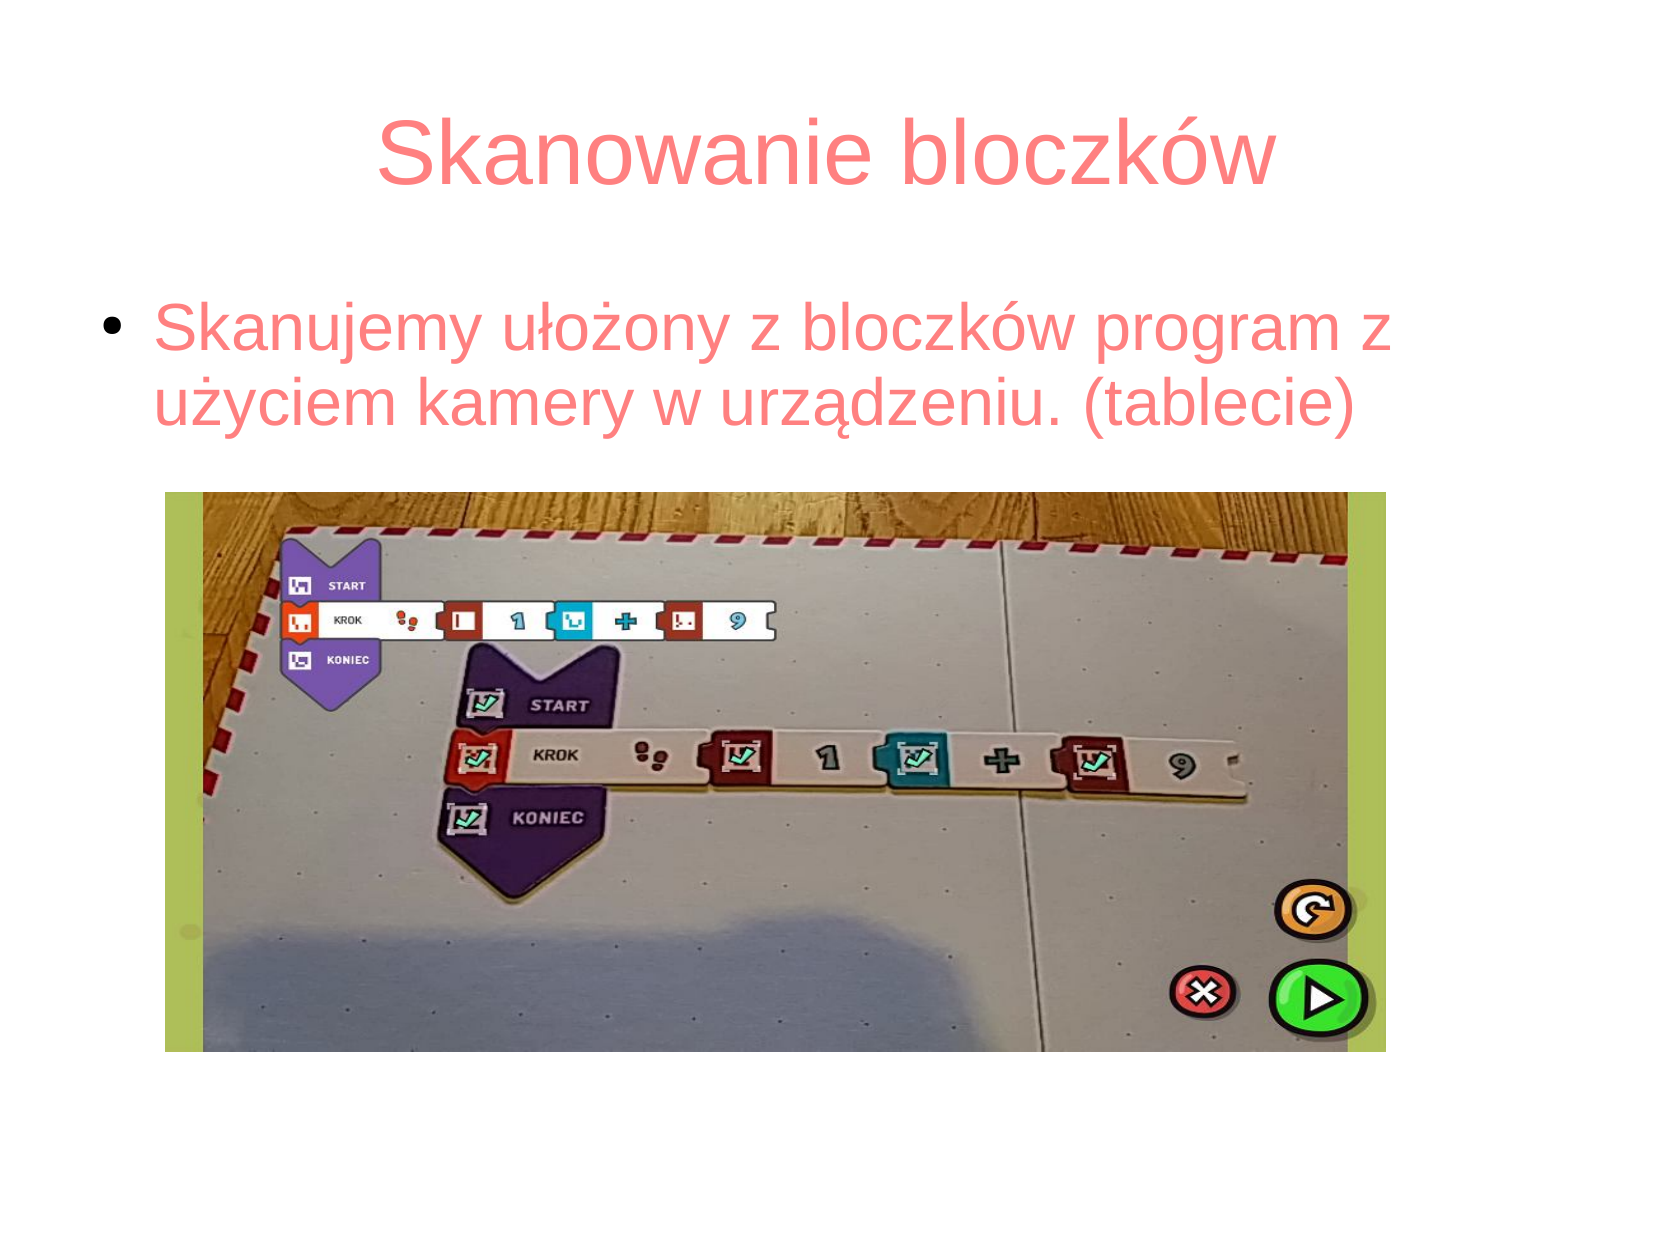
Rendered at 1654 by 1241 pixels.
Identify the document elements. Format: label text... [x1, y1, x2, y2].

list Skanujemy ułożony z bloczków program z użyciem kamery w urządzeniu. (tablecie) [82, 290, 1571, 1109]
picture [165, 492, 1386, 1052]
title Skanowanie bloczków [82, 49, 1571, 257]
